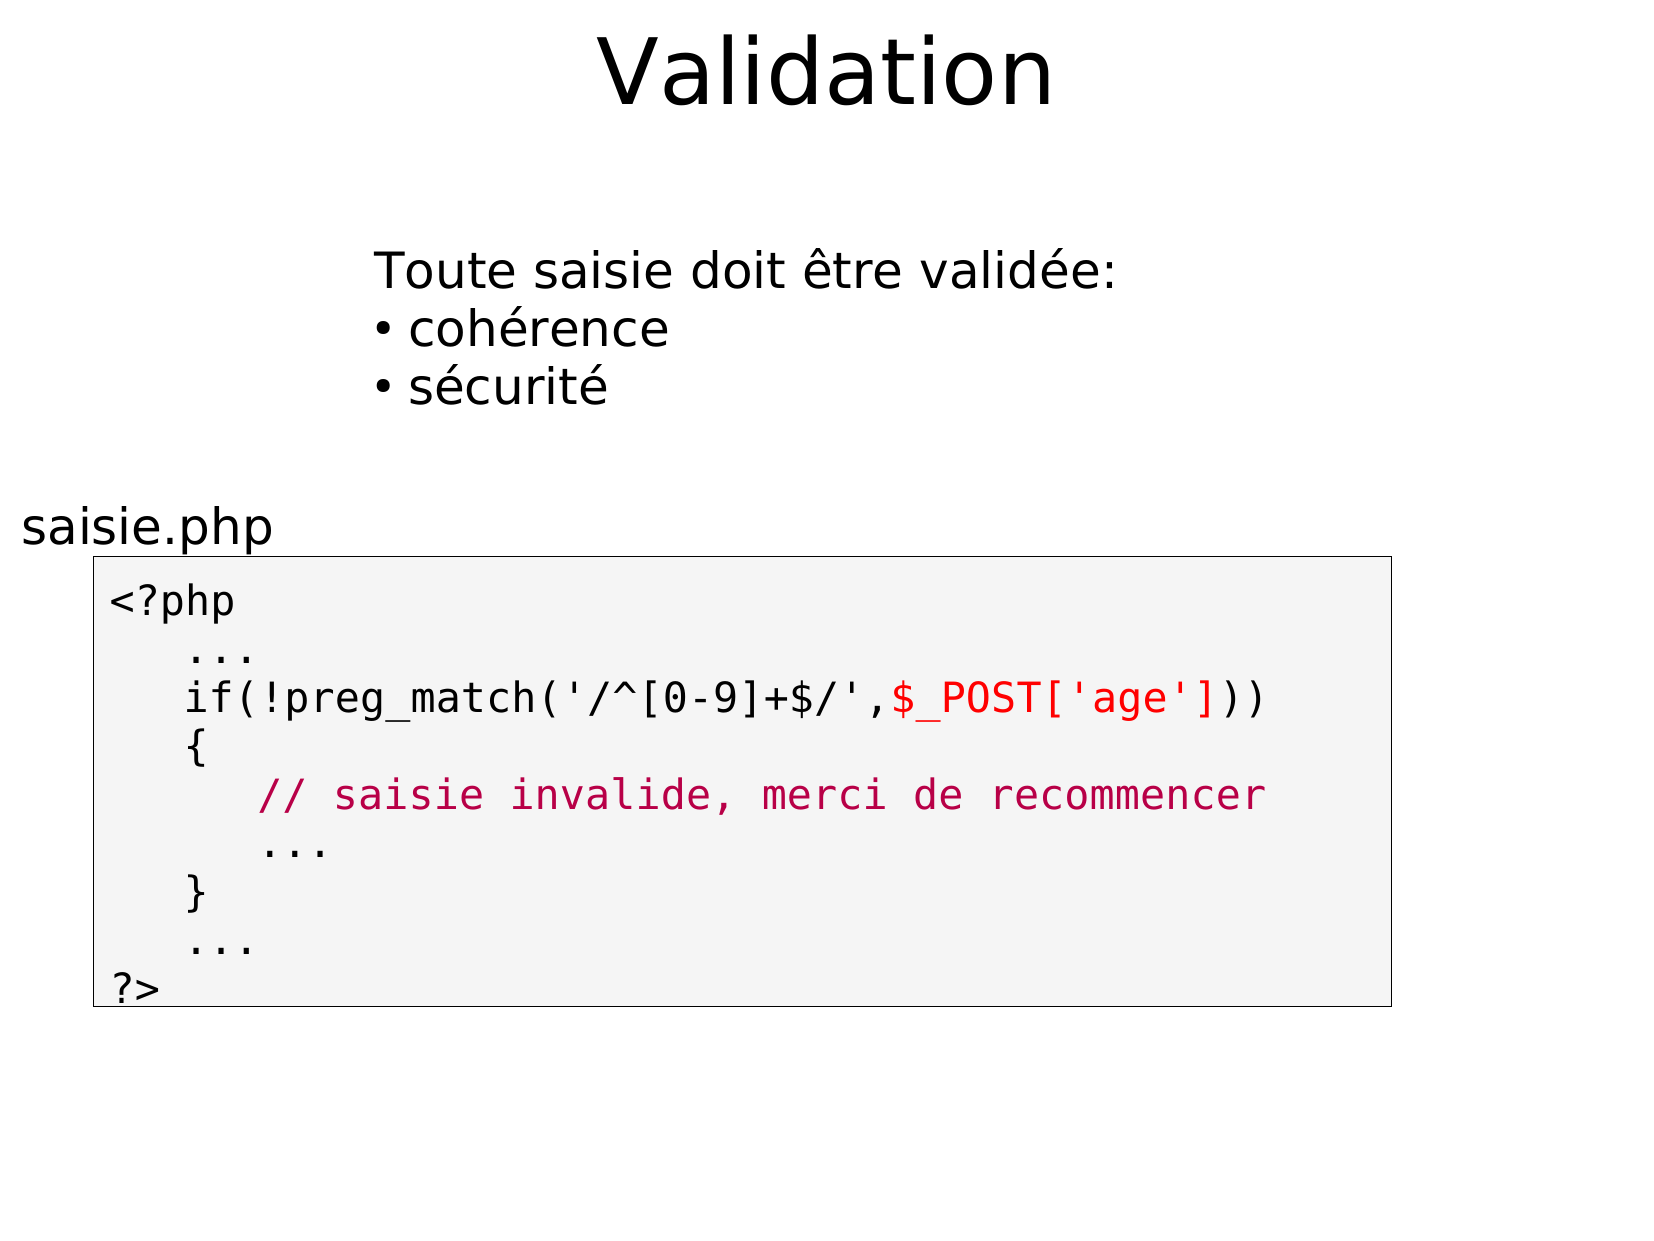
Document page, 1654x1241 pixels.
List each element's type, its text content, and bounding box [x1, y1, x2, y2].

text_box <?php ... if(!preg_match('/^[0-9]+$/',$_POST['age'])) { // saisie invalide, merci de recommencer ... } ... ?> [109, 576, 1270, 1014]
text_box Toute saisie doit être validée: cohérence sécurité [374, 241, 1045, 417]
text_box saisie.php [21, 497, 249, 557]
title Validation [0, 11, 1654, 134]
text_box [93, 556, 1392, 1007]
